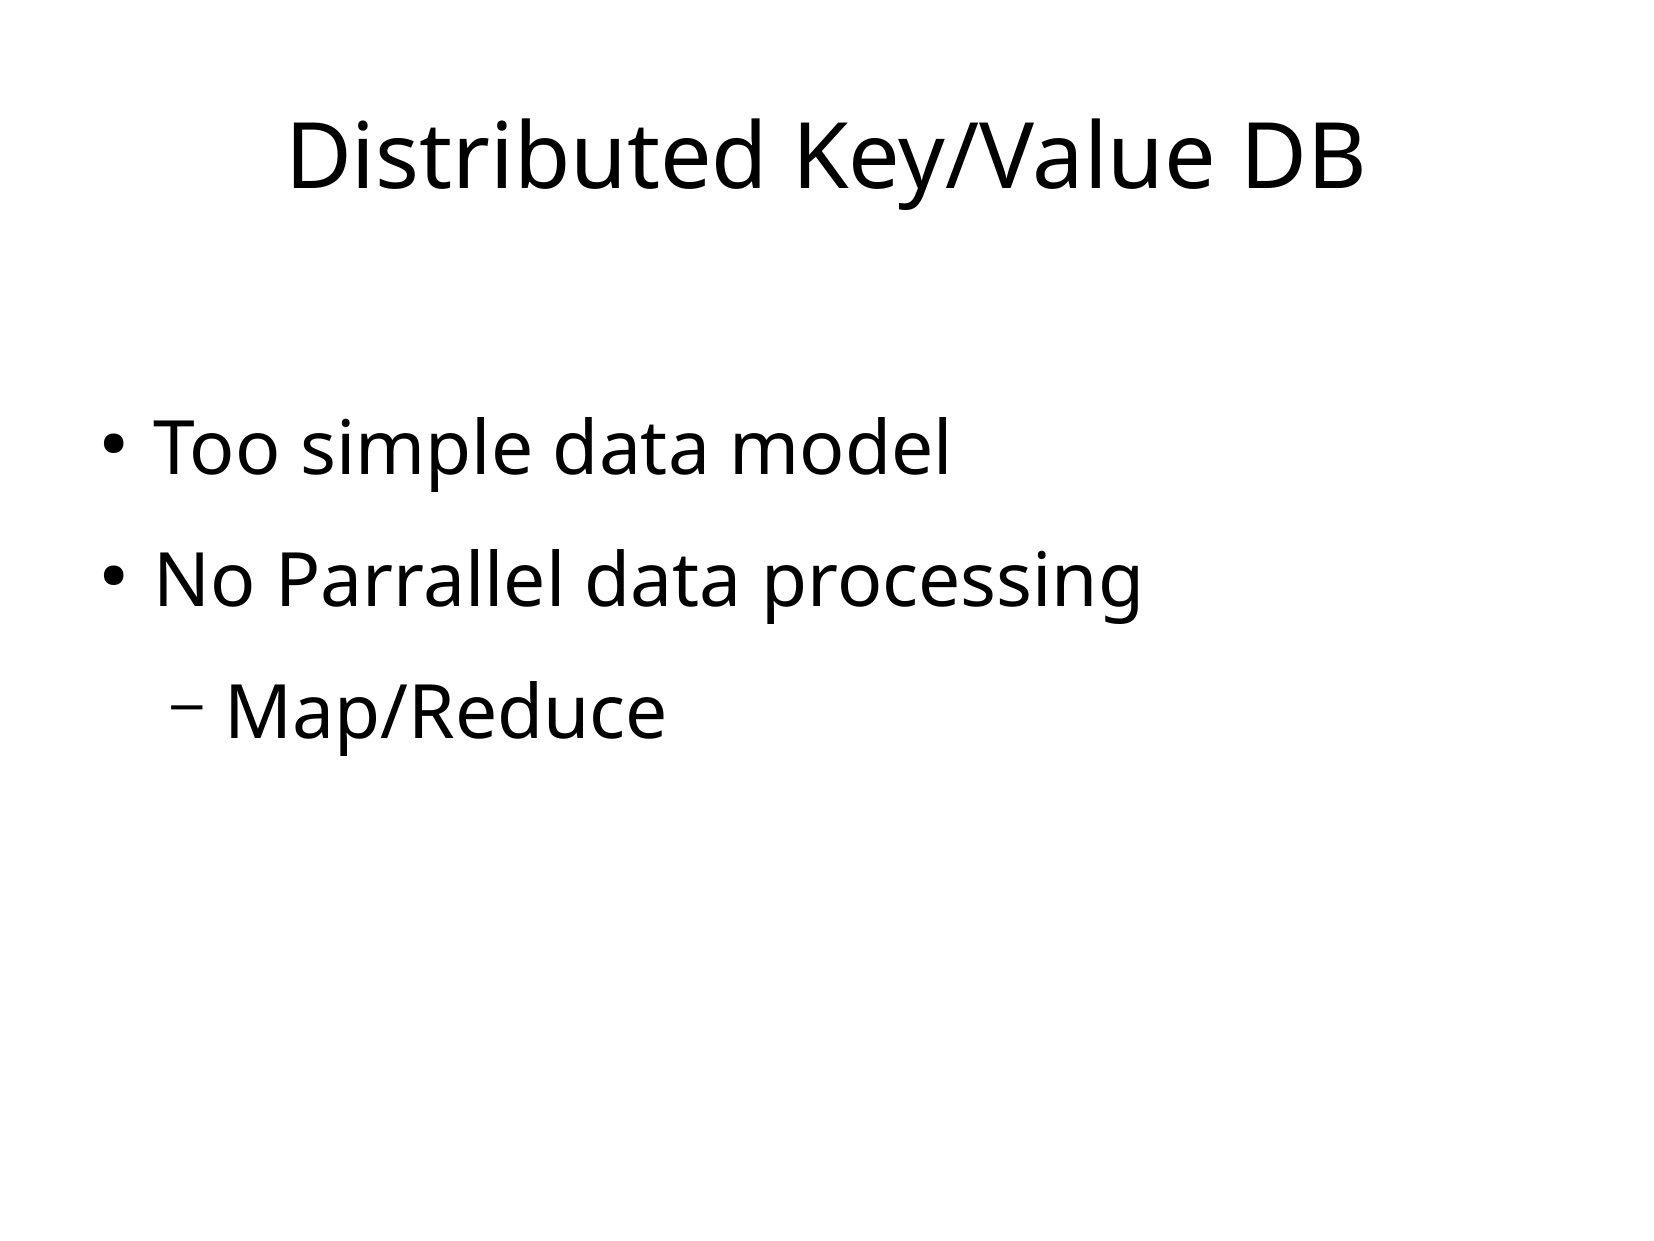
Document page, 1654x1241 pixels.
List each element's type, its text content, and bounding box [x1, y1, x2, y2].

title Distributed Key/Value DB [82, 49, 1571, 257]
list Too simple data model No Parrallel data processing Map/Reduce [82, 290, 1571, 1010]
